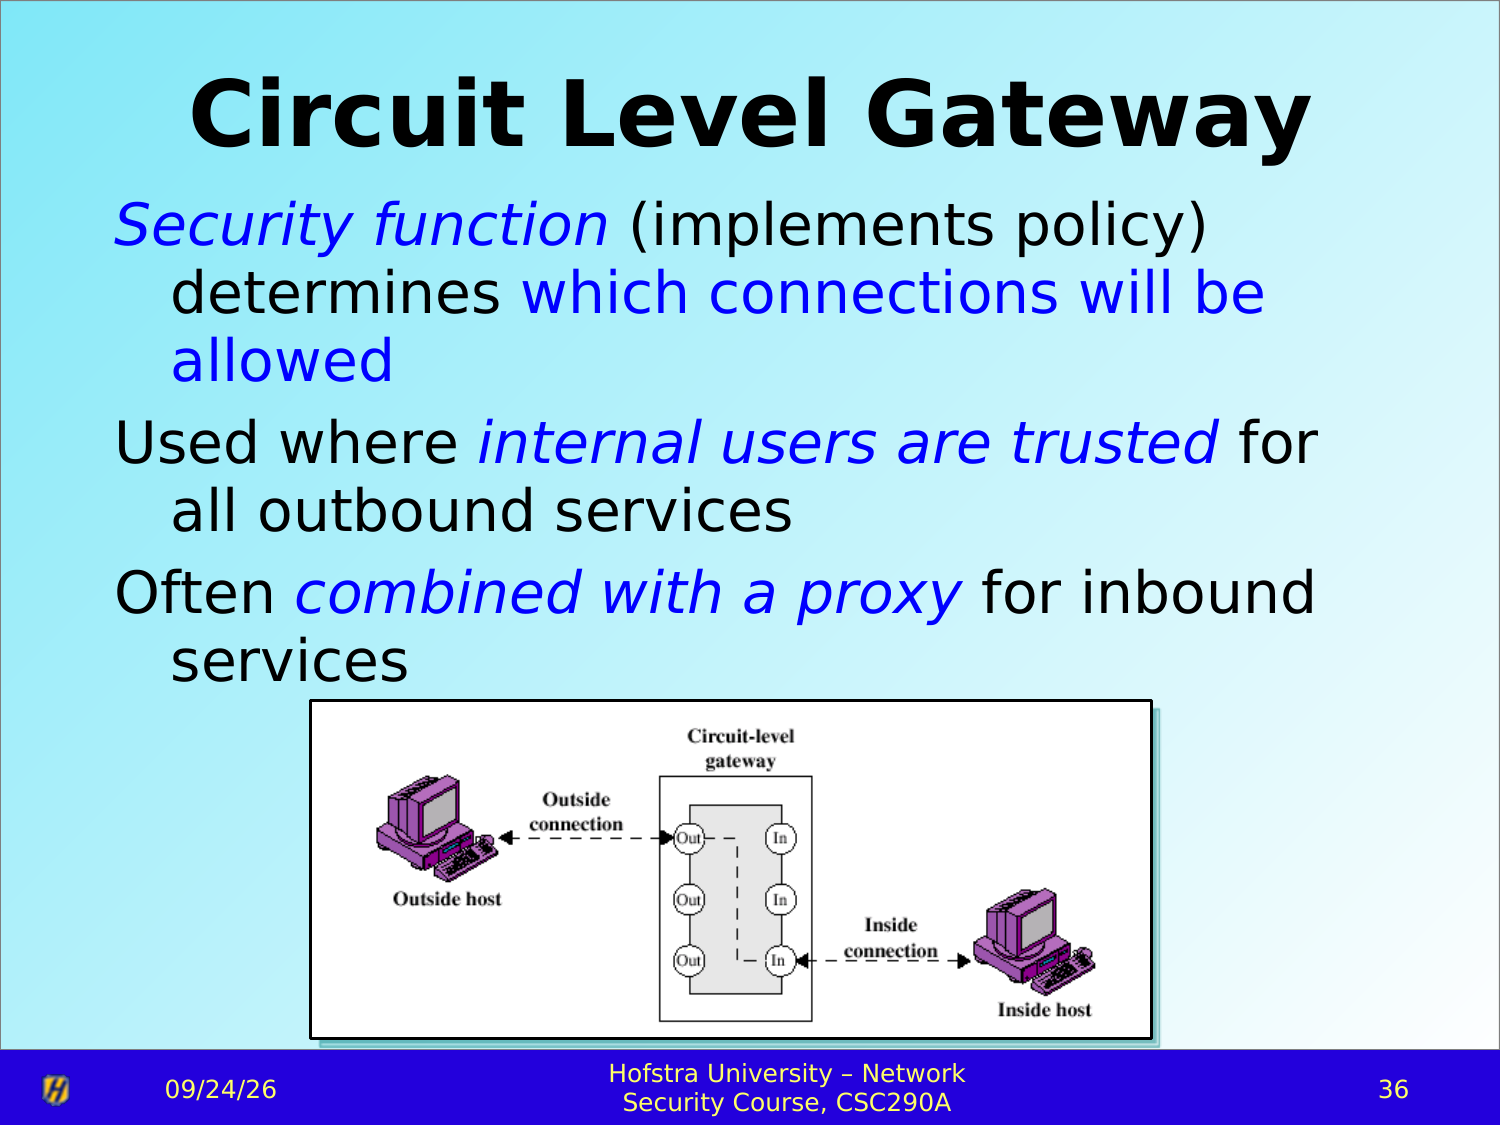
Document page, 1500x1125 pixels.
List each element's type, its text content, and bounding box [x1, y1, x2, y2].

title Circuit Level Gateway [112, 49, 1391, 176]
picture [312, 701, 1150, 1038]
picture [37, 1072, 76, 1110]
list Security function (implements policy) determines which connections will be allowed Used where internal users are trusted for all outbound services Often combined with a proxy for inbound services [99, 184, 1375, 703]
